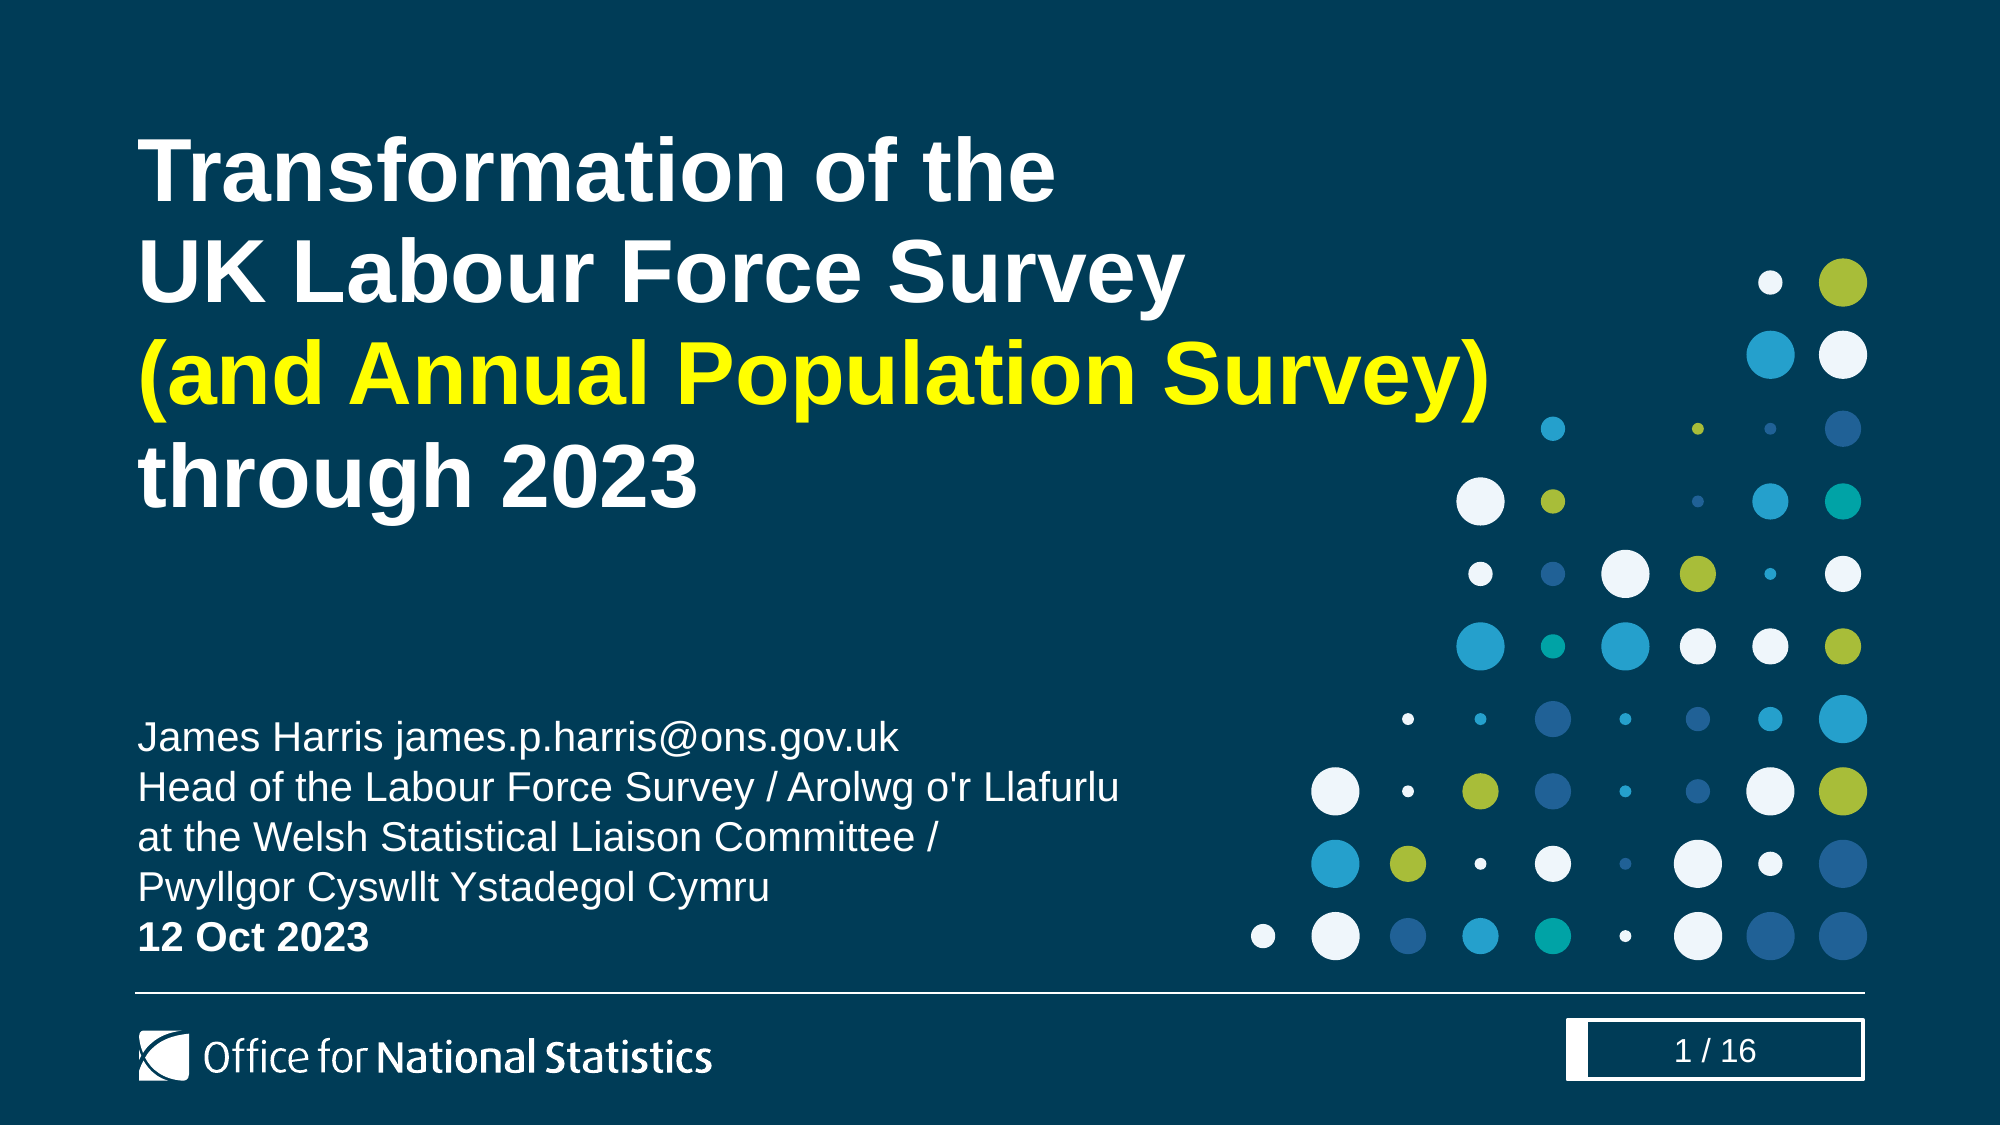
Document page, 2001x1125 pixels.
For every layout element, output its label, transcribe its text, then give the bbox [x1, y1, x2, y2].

picture [1567, 1019, 1864, 1080]
title Transformation of the UK Labour Force Survey (and Annual Population Survey) through 2023 [137, 119, 1565, 542]
text_box James Harris james.p.harris@ons.gov.uk Head of the Labour Force Survey / Arolwg o'r Llafurlu at the Welsh Statistical Liaison Committee / Pwyllgor Cyswllt Ystadegol Cymru 12 Oct 2023 [137, 702, 1304, 960]
text_box 1 / 16 [1568, 1020, 1863, 1079]
